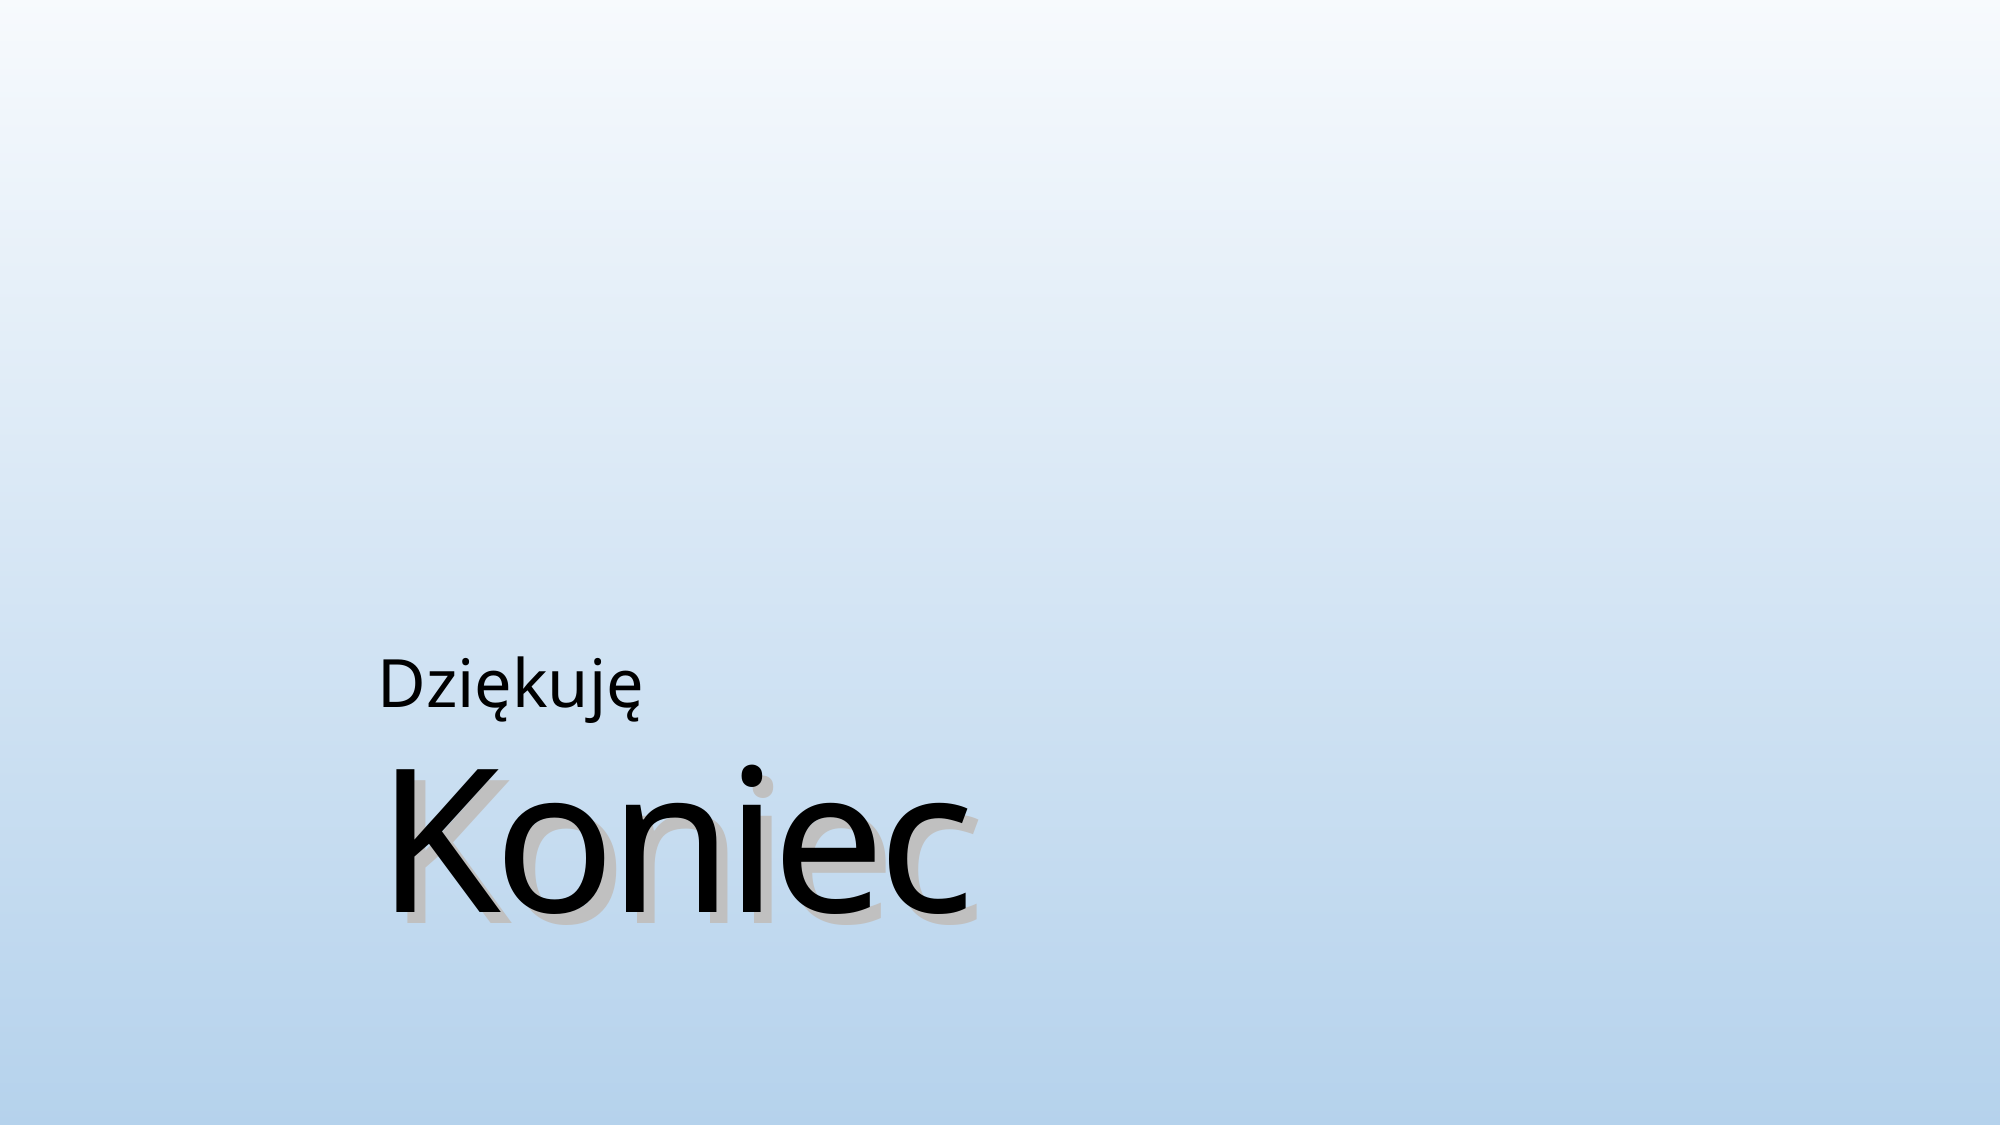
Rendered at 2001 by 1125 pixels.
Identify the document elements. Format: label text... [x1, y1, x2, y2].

subtitle Dziękuję [362, 606, 1863, 730]
title Koniec [362, 732, 1863, 1002]
